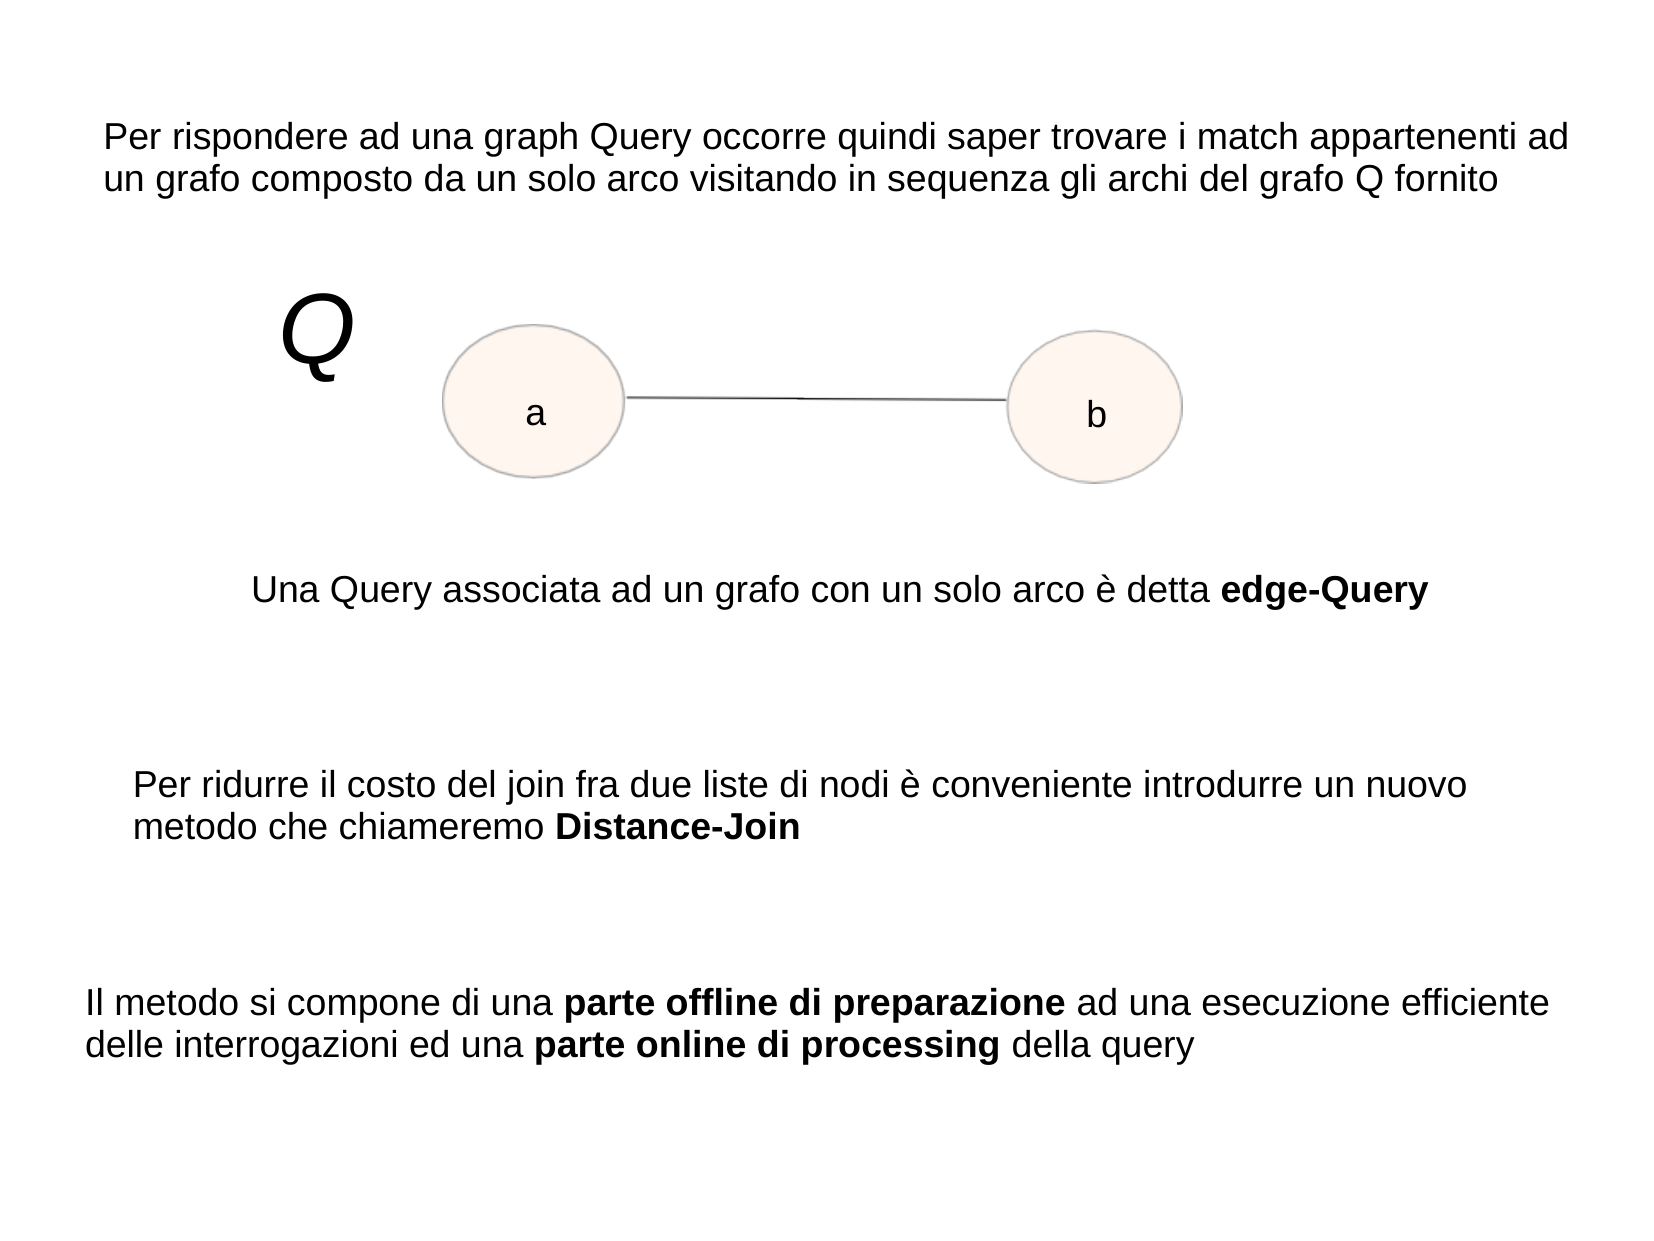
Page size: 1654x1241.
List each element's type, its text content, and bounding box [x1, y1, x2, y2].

picture [442, 324, 1183, 484]
text_box Q [263, 265, 372, 393]
text_box a [510, 383, 562, 441]
text_box Il metodo si compone di una parte offline di preparazione ad una esecuzione efficiente delle interrogazioni ed una parte online di processing della query [70, 974, 1565, 1076]
text_box Per ridurre il costo del join fra due liste di nodi è conveniente introdurre un nuovo metodo che chiameremo Distance-Join [118, 756, 1494, 857]
text_box Per rispondere ad una graph Query occorre quindi saper trovare i match appartenenti ad un grafo composto da un solo arco visitando in sequenza gli archi del grafo Q fornito [88, 107, 1595, 207]
text_box Una Query associata ad un grafo con un solo arco è detta edge-Query [236, 561, 1444, 620]
text_box b [1071, 386, 1123, 443]
